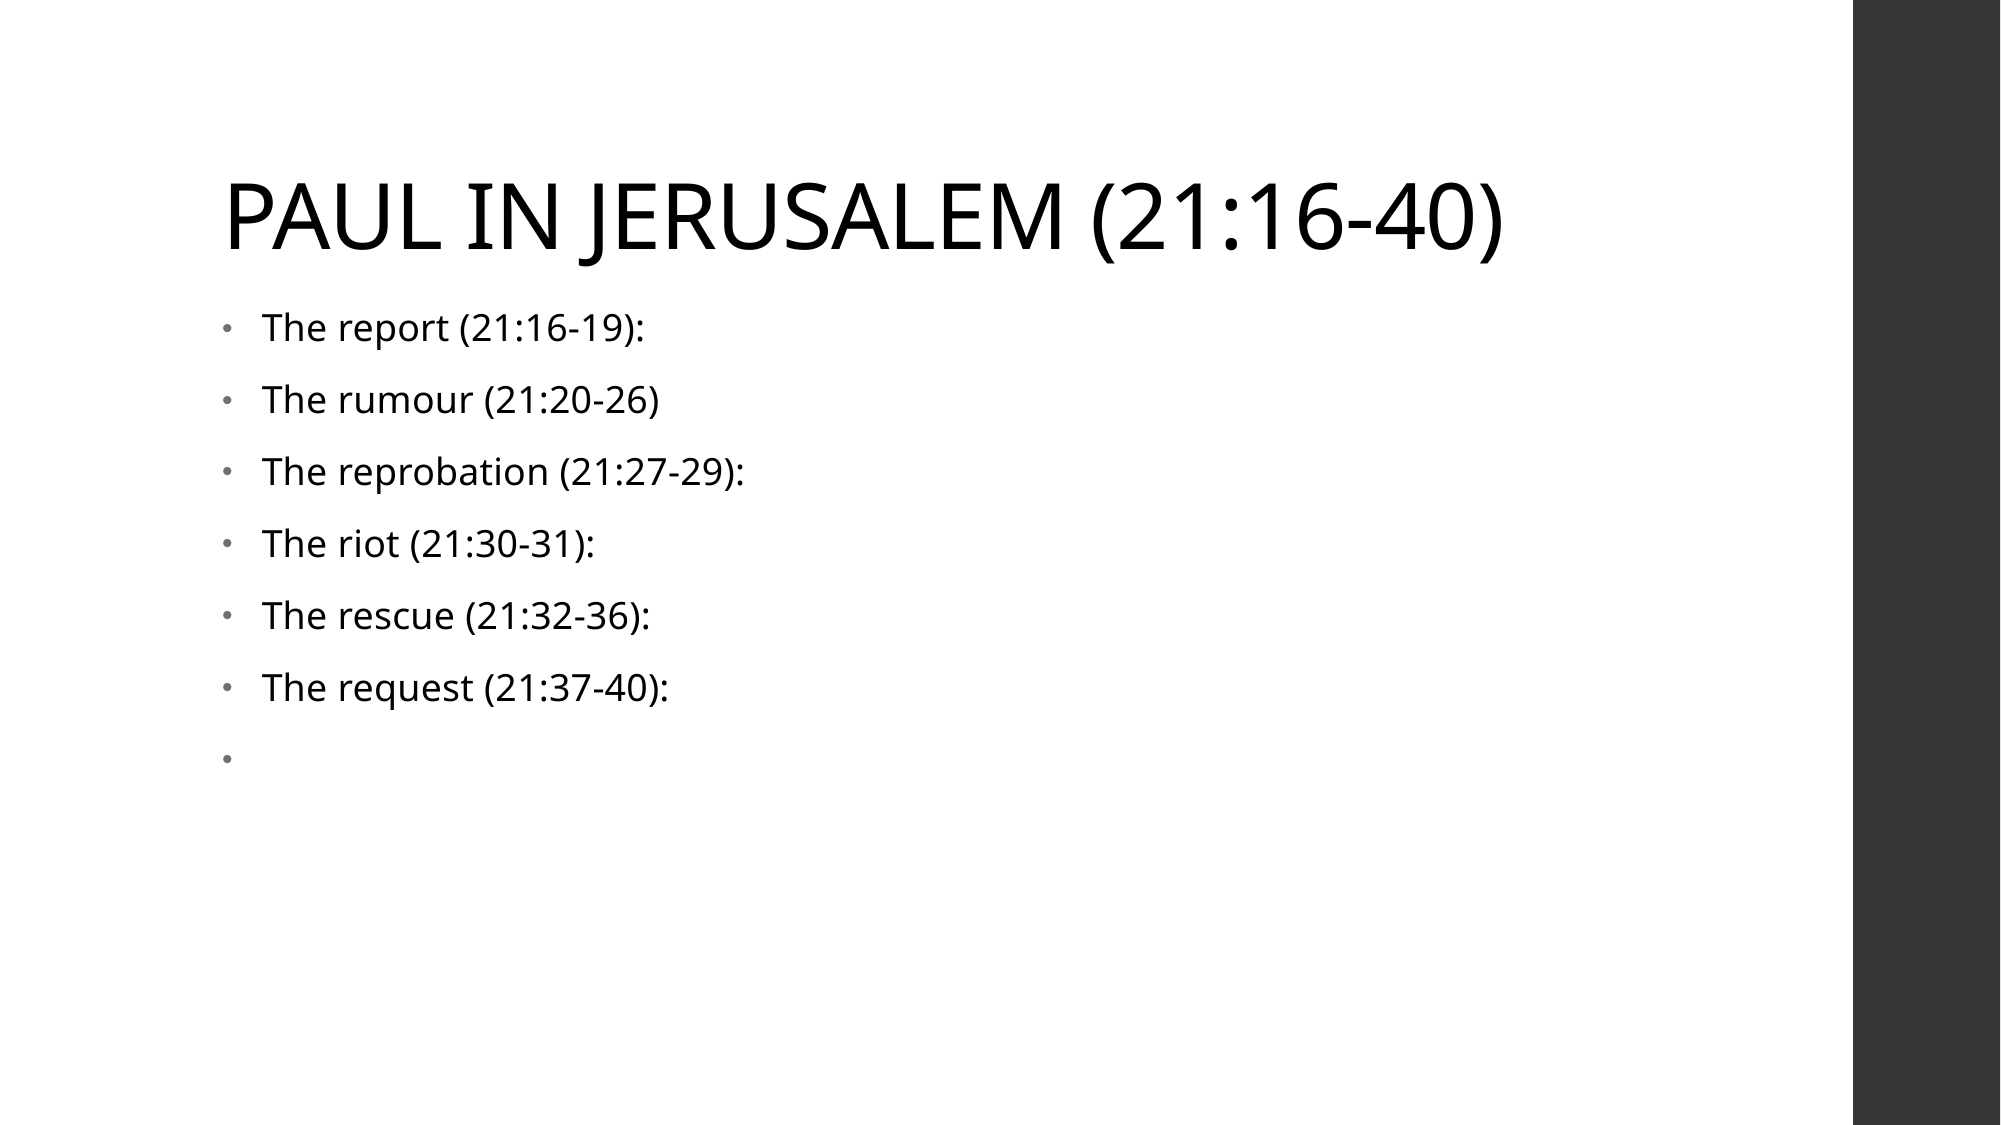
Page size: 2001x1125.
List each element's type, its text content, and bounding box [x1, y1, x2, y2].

list The report (21:16-19): The rumour (21:20-26) The reprobation (21:27-29): The riot (21:30-31): The rescue (21:32-36): The request (21:37-40): [206, 299, 1617, 1014]
title PAUL IN JERUSALEM (21:16-40) [206, 60, 1797, 278]
